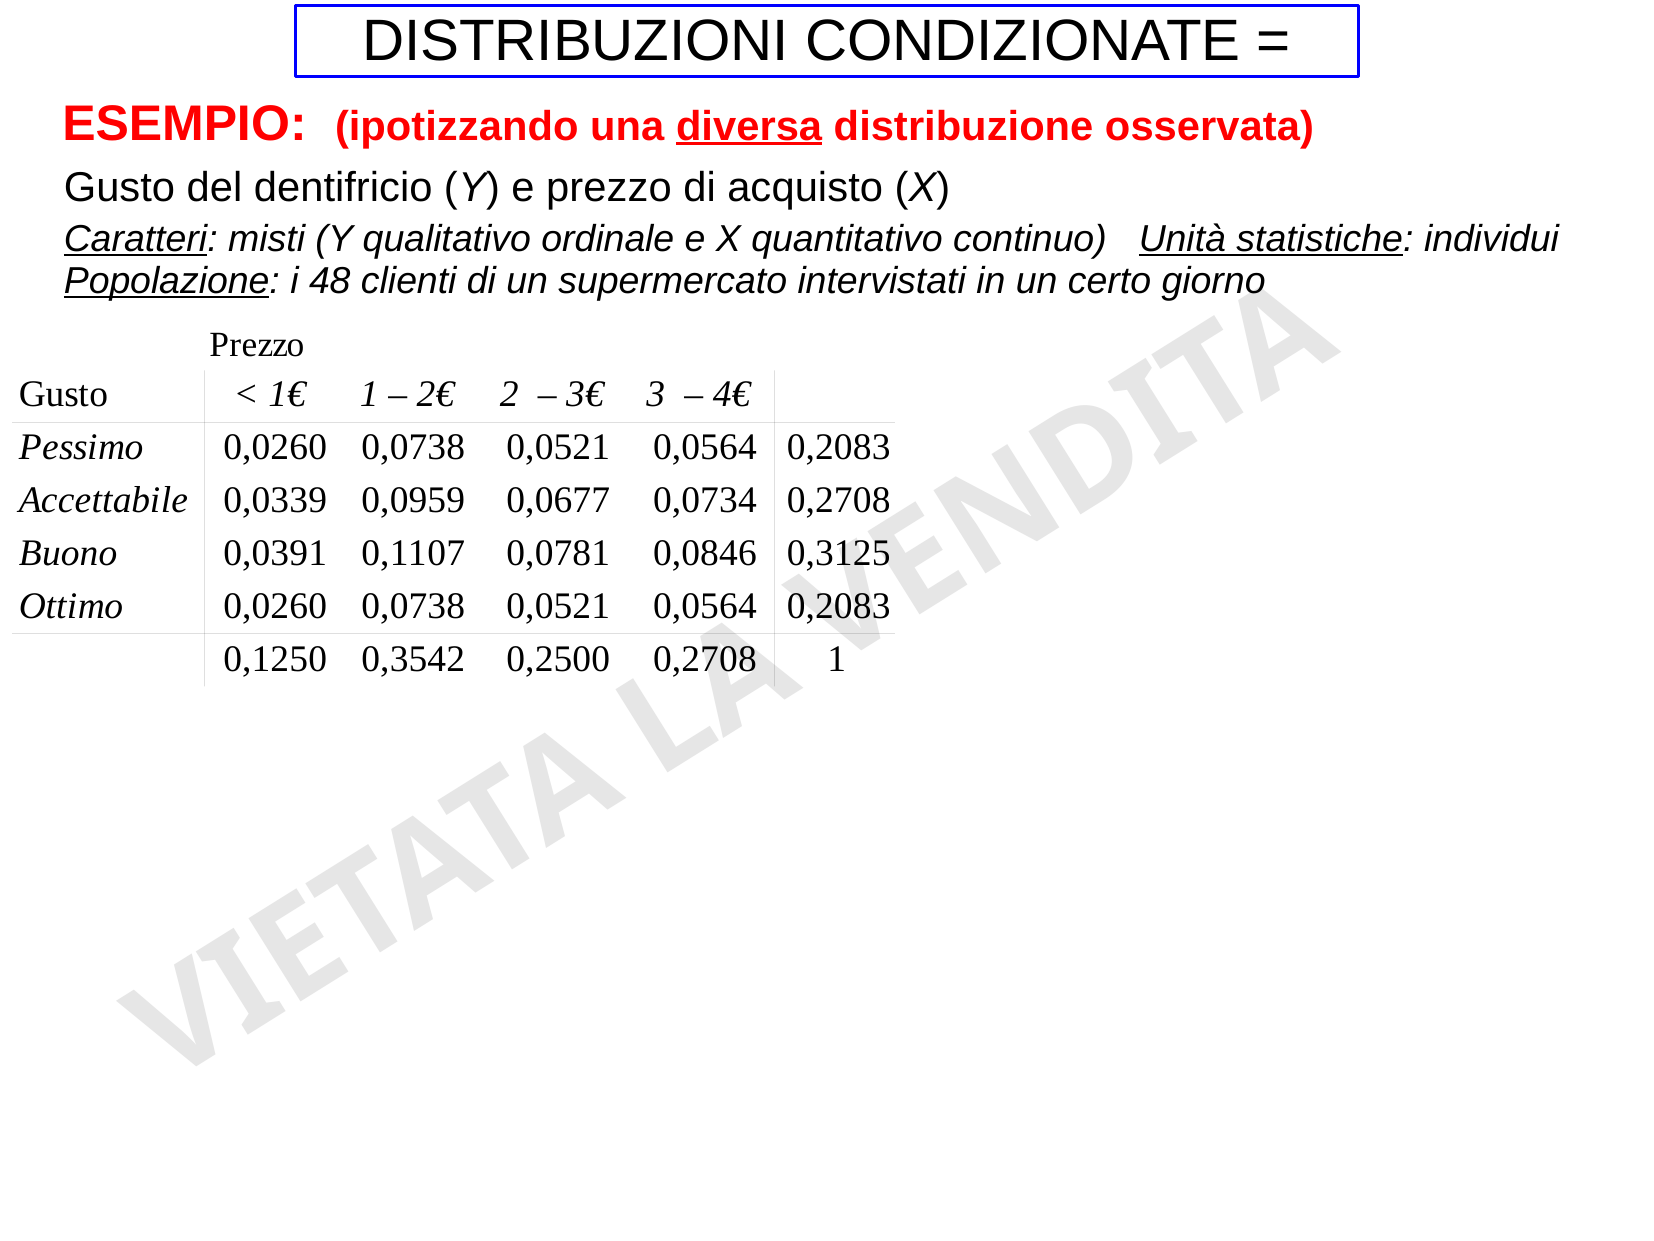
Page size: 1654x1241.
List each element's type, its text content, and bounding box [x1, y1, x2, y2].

text_box DISTRIBUZIONI CONDIZIONATE = [295, 5, 1359, 77]
text_box ESEMPIO: (ipotizzando una diversa distribuzione osservata) [47, 87, 1446, 162]
text_box Gusto del dentifricio (Y) e prezzo di acquisto (X) [49, 155, 1013, 210]
text_box Caratteri: misti (Y qualitativo ordinale e X quantitativo continuo) Unità statistiche: individui Popolazione: i 48 clienti di un supermercato intervistati in un certo giorno [49, 210, 1576, 313]
chart [11, 320, 928, 749]
